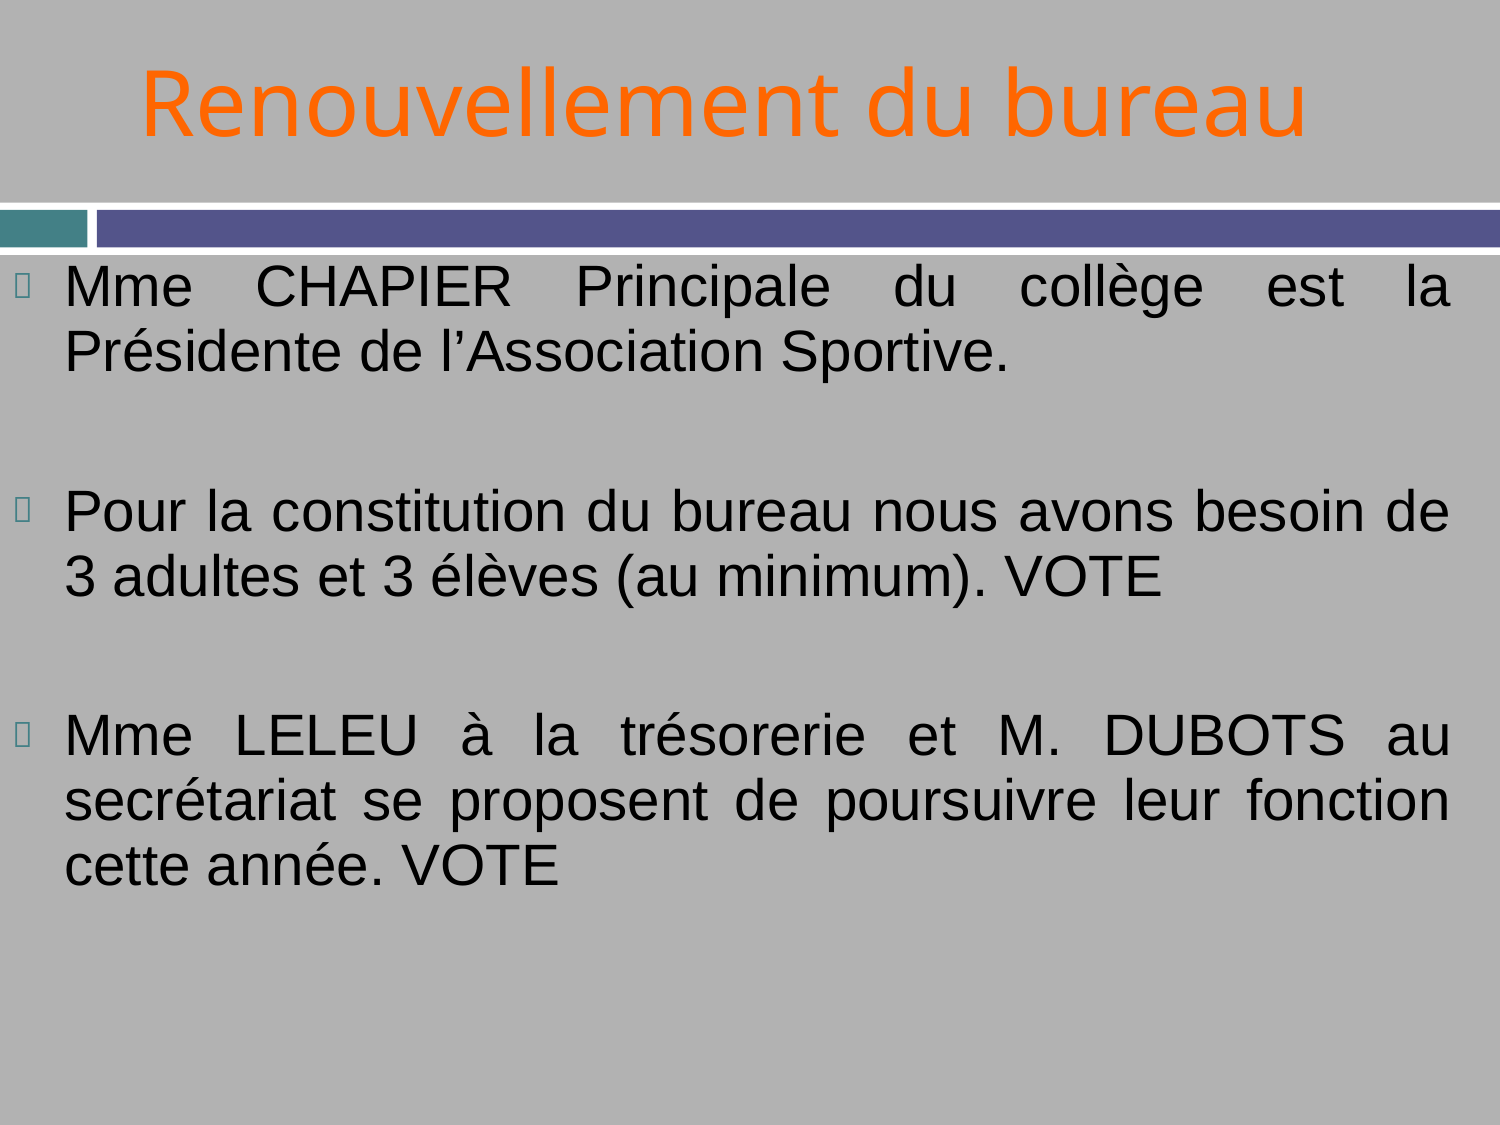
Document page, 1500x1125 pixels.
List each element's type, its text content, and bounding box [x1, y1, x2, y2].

subtitle Mme CHAPIER Principale du collège est la Présidente de l’Association Sportive. Pour la constitution du bureau nous avons besoin de 3 adultes et 3 élèves (au minimum). VOTE Mme LELEU à la trésorerie et M. DUBOTS au secrétariat se proposent de poursuivre leur fonction cette année. VOTE [11, 287, 1453, 1099]
title Renouvellement du bureau [100, 37, 1438, 200]
